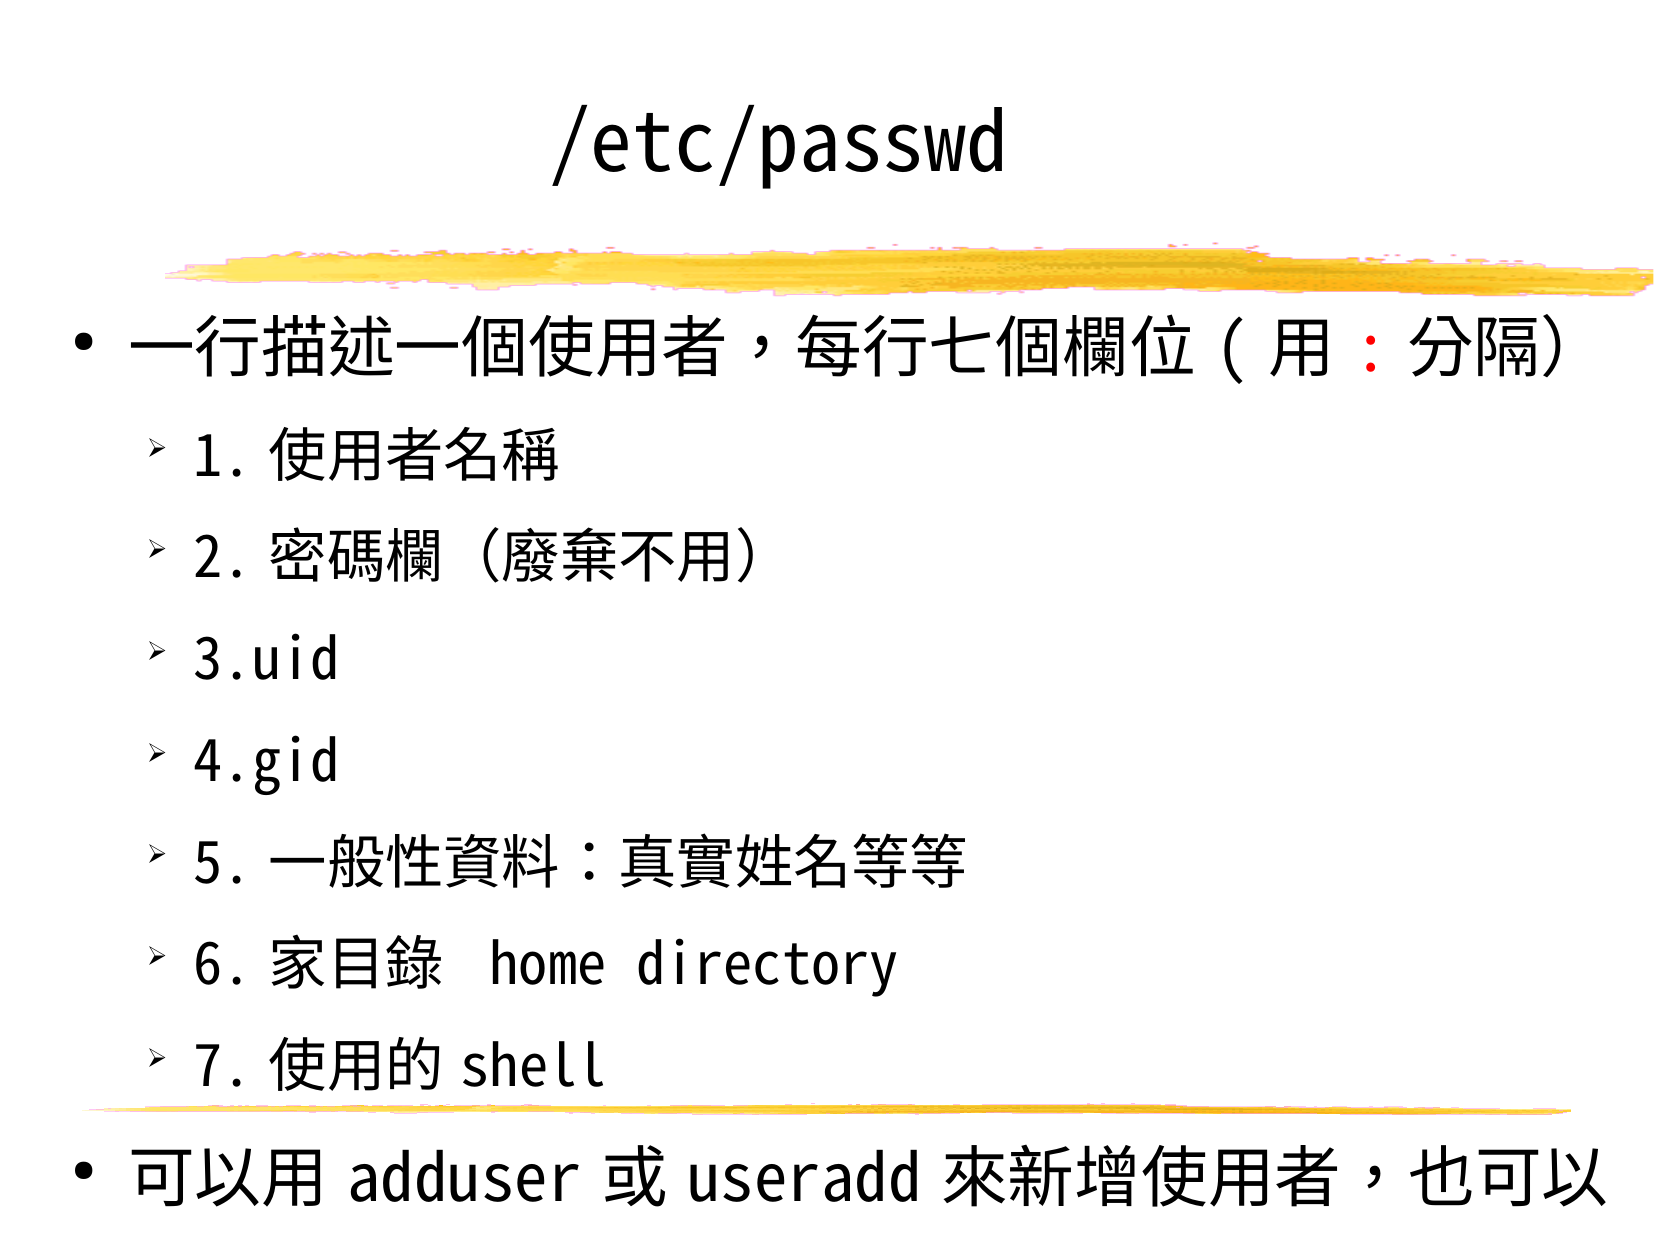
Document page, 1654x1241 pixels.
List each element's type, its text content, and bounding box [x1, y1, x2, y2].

title /etc/passwd [76, 28, 1482, 236]
picture [165, 237, 1654, 308]
list 一行描述一個使用者，每行七個欄位(用:分隔） 1.使用者名稱 2.密碼欄（廢棄不用） 3.uid 4.gid 5.一般性資料：真實姓名等等 6.家目錄 home directory 7.使用的shell 可以用adduser或useradd來新增使用者，也可以自己編輯passwd與shadow。userdel刪除使用者 [71, 288, 1620, 1172]
